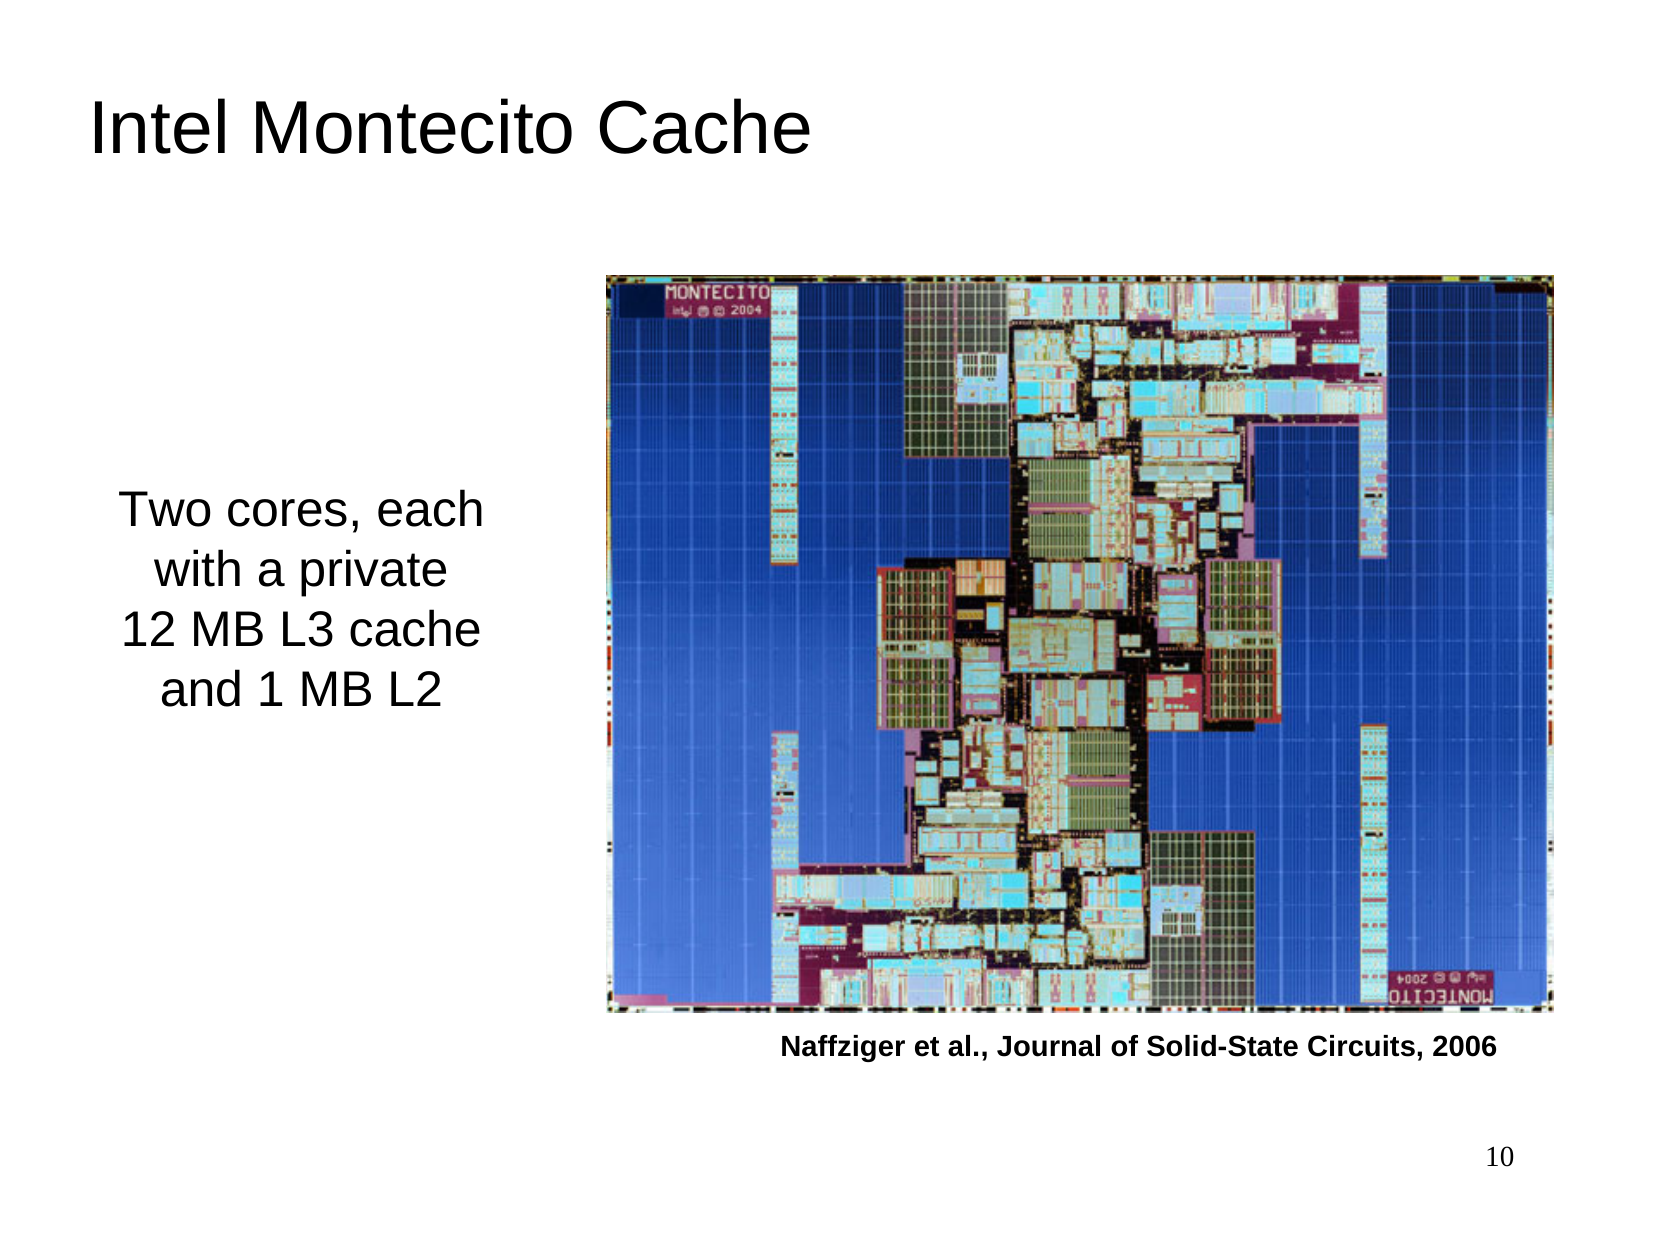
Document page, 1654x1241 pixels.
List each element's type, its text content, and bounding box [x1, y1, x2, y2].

text_box Two cores, each with a private 12 MB L3 cache and 1 MB L2 [103, 468, 500, 724]
text_box Naffziger et al., Journal of Solid-State Circuits, 2006 [765, 1019, 1514, 1071]
picture [606, 275, 1554, 1013]
text_box <number> [1185, 1129, 1530, 1213]
text_box Intel Montecito Cache [73, 71, 829, 177]
